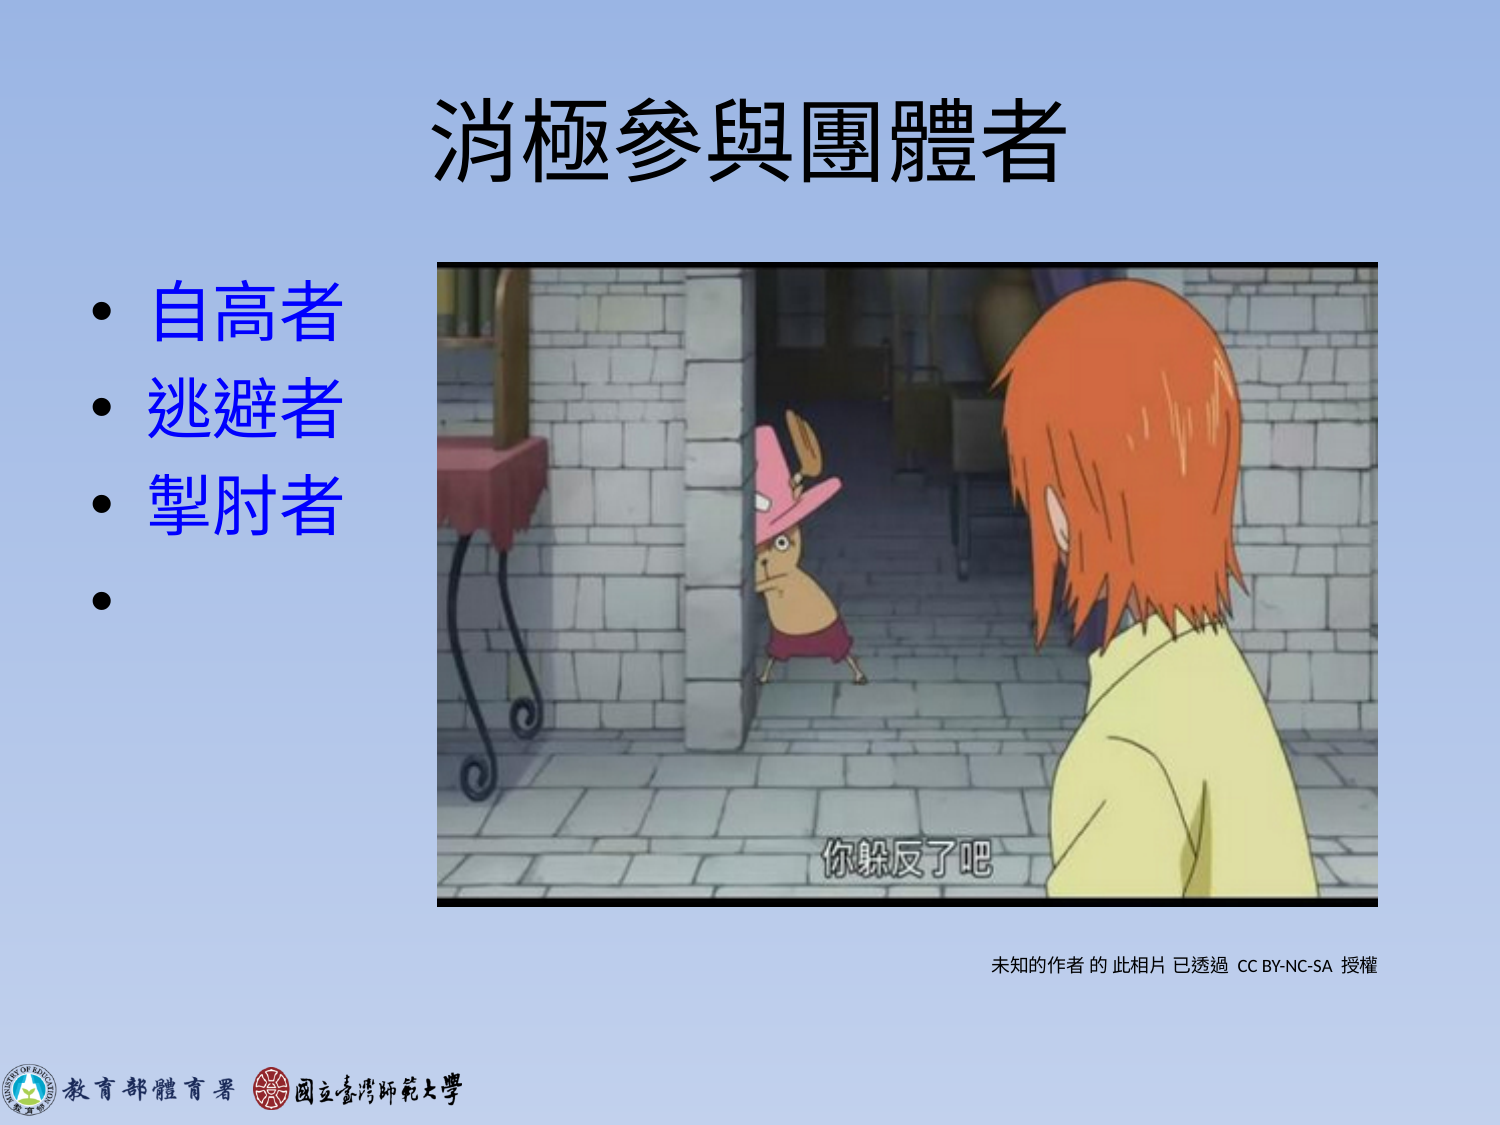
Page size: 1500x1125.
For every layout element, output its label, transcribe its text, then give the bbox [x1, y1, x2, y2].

list 自高者 逃避者 掣肘者 [75, 262, 444, 1005]
text_box 未知的作者 的 此相片 已透過 CC BY-NC-SA 授權 [976, 946, 1454, 985]
title 消極參與團體者 [75, 45, 1426, 233]
picture [437, 262, 1378, 907]
